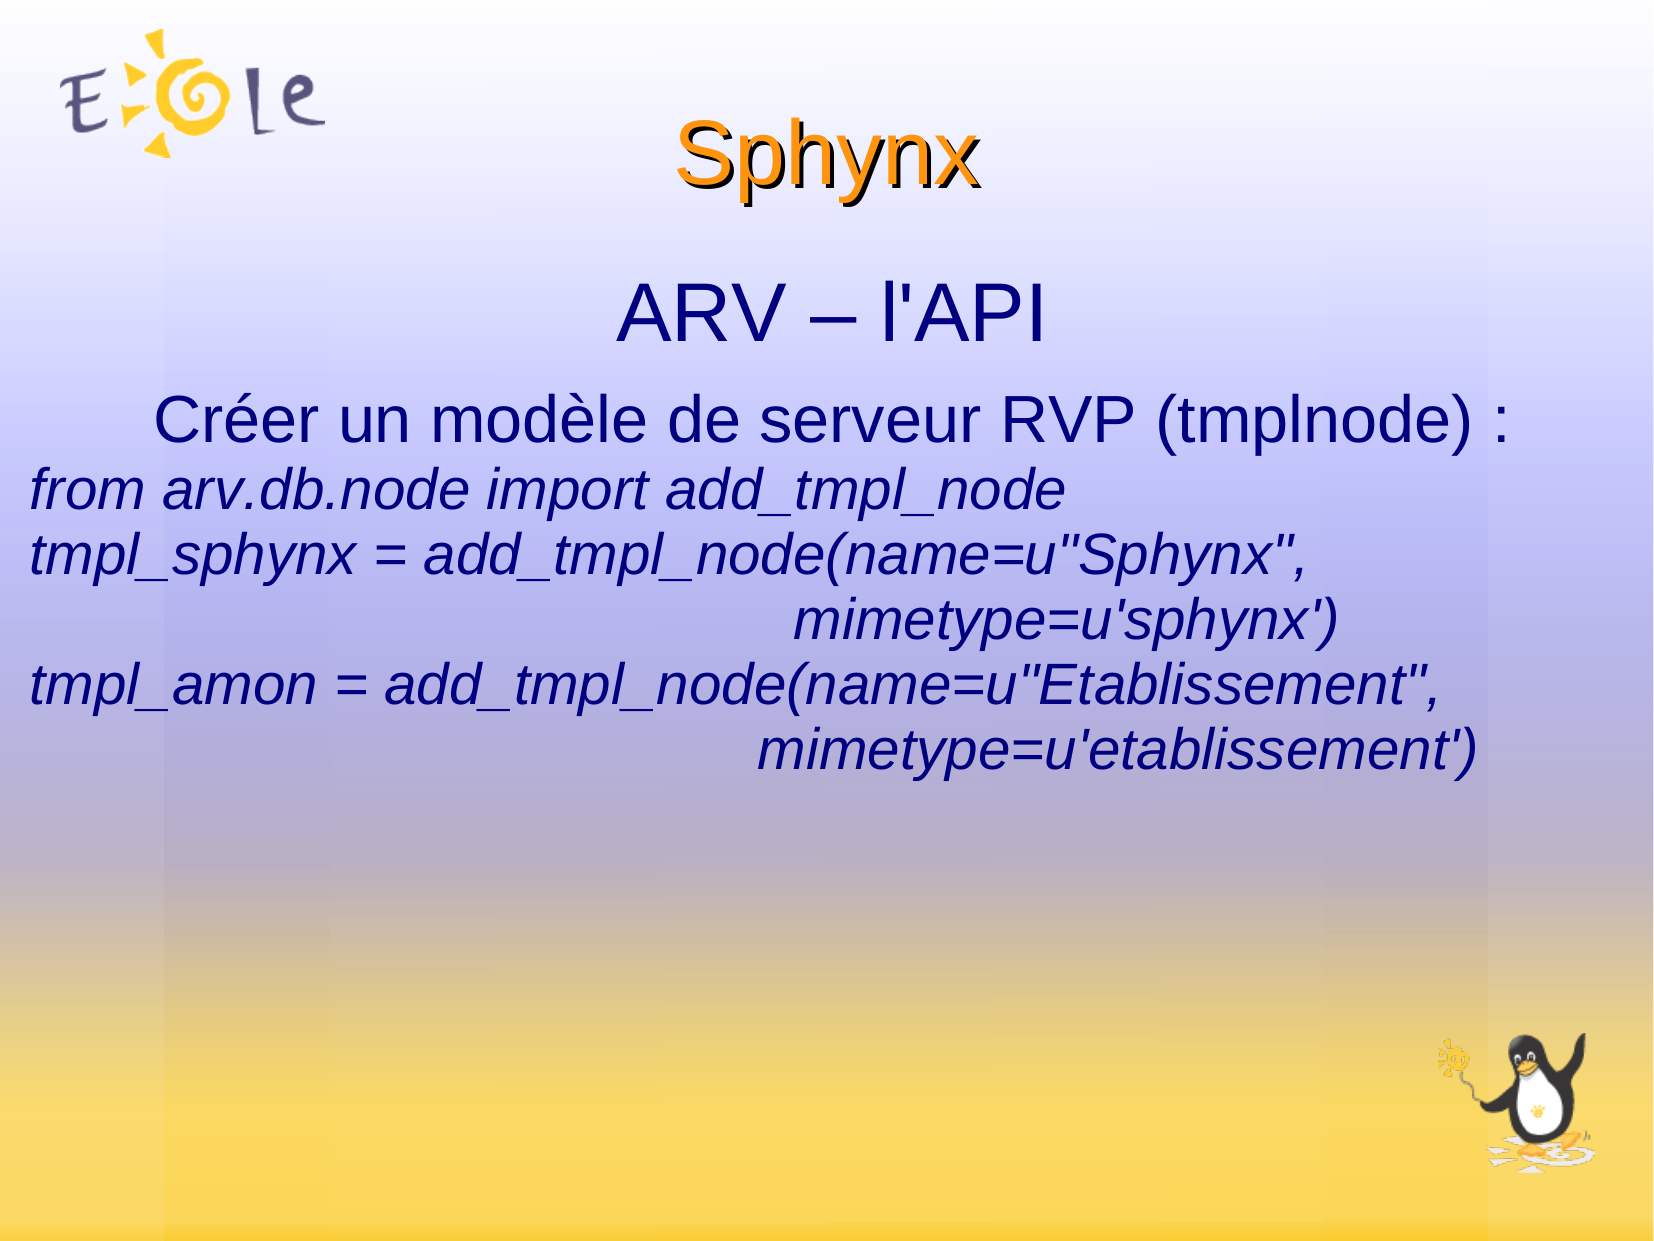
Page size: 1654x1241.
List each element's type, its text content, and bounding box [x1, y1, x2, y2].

picture [0, 0, 1654, 1241]
title Sphynx [82, 49, 1571, 257]
list ARV – l'API Créer un modèle de serveur RVP (tmplnode) : from arv.db.node import add_tmpl_node tmpl_sphynx = add_tmpl_node(name=u"Sphynx", mimetype=u'sphynx') tmpl_amon = add_tmpl_node(name=u"Etablissement", mimetype=u'etablissement') [29, 265, 1636, 849]
